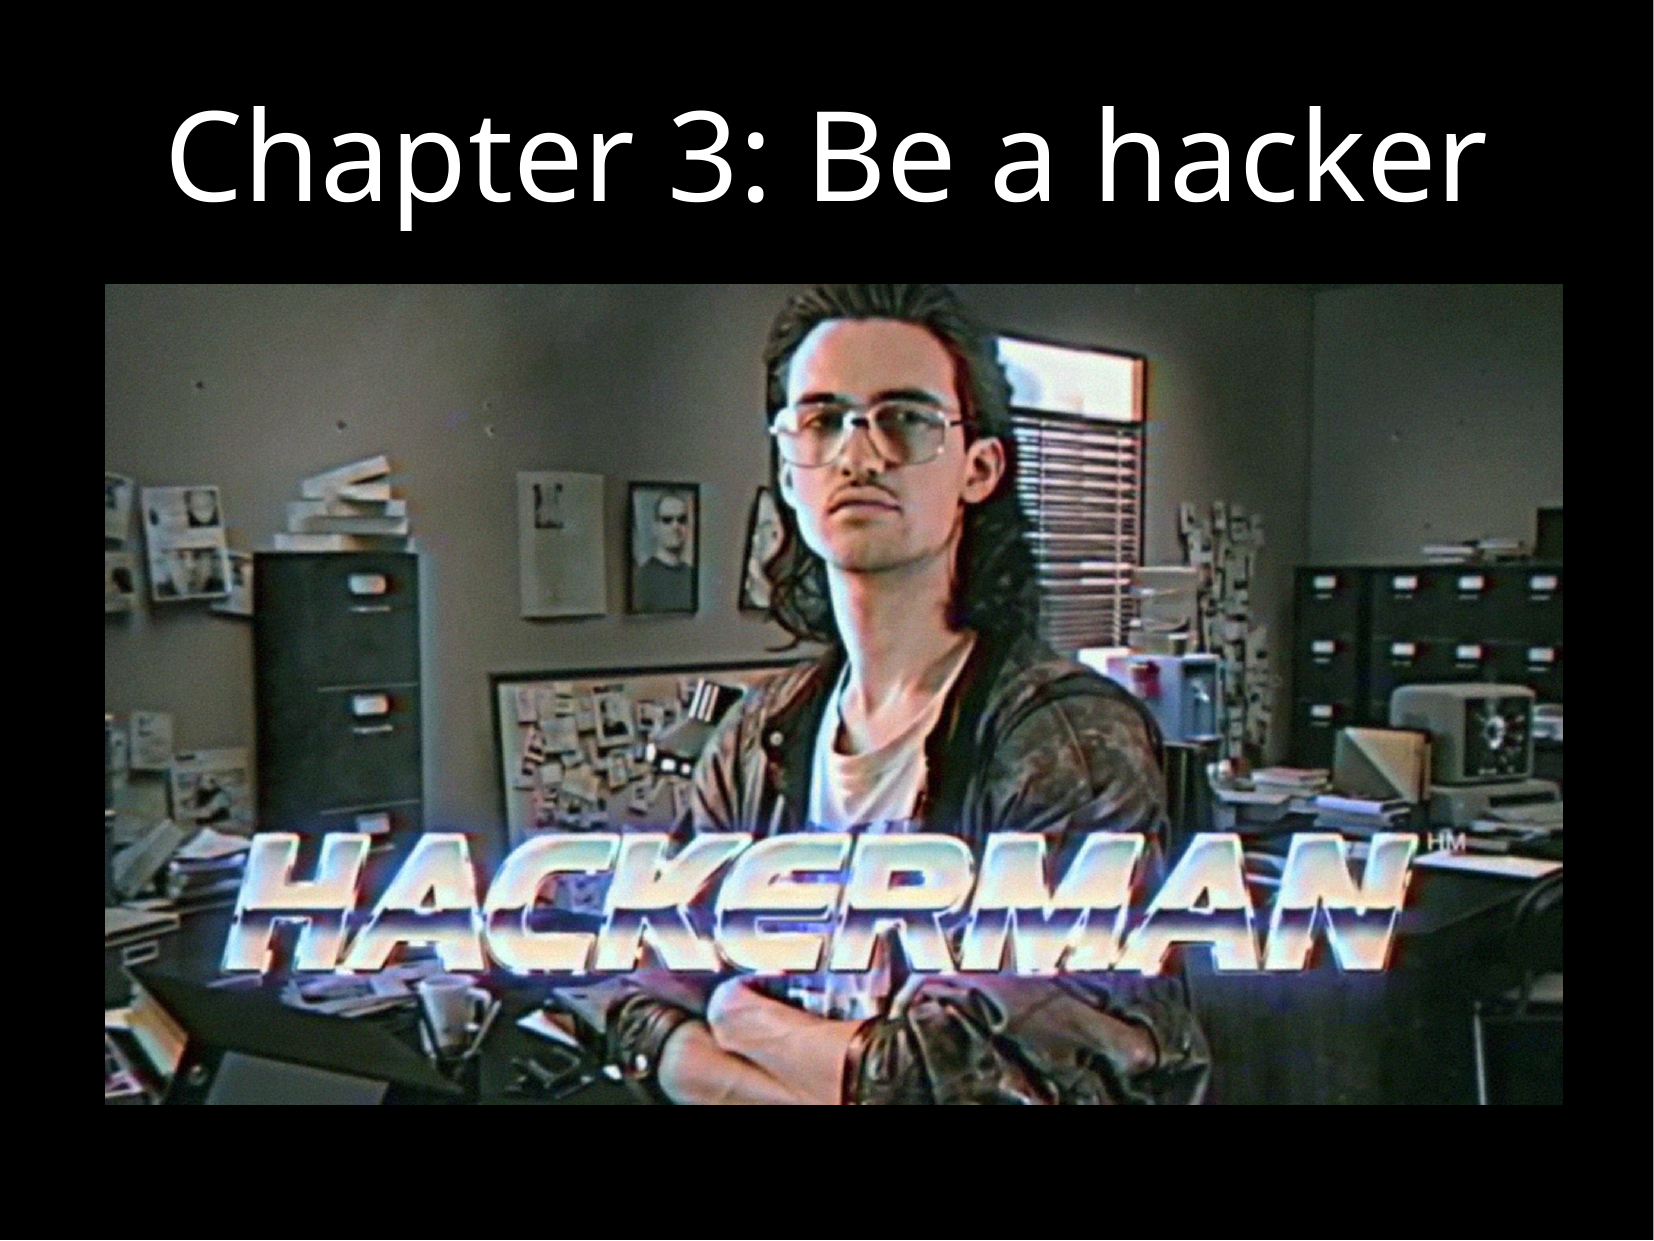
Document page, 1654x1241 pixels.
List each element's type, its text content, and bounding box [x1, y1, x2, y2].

picture [105, 284, 1563, 1105]
title Chapter 3: Be a hacker [82, 49, 1571, 257]
